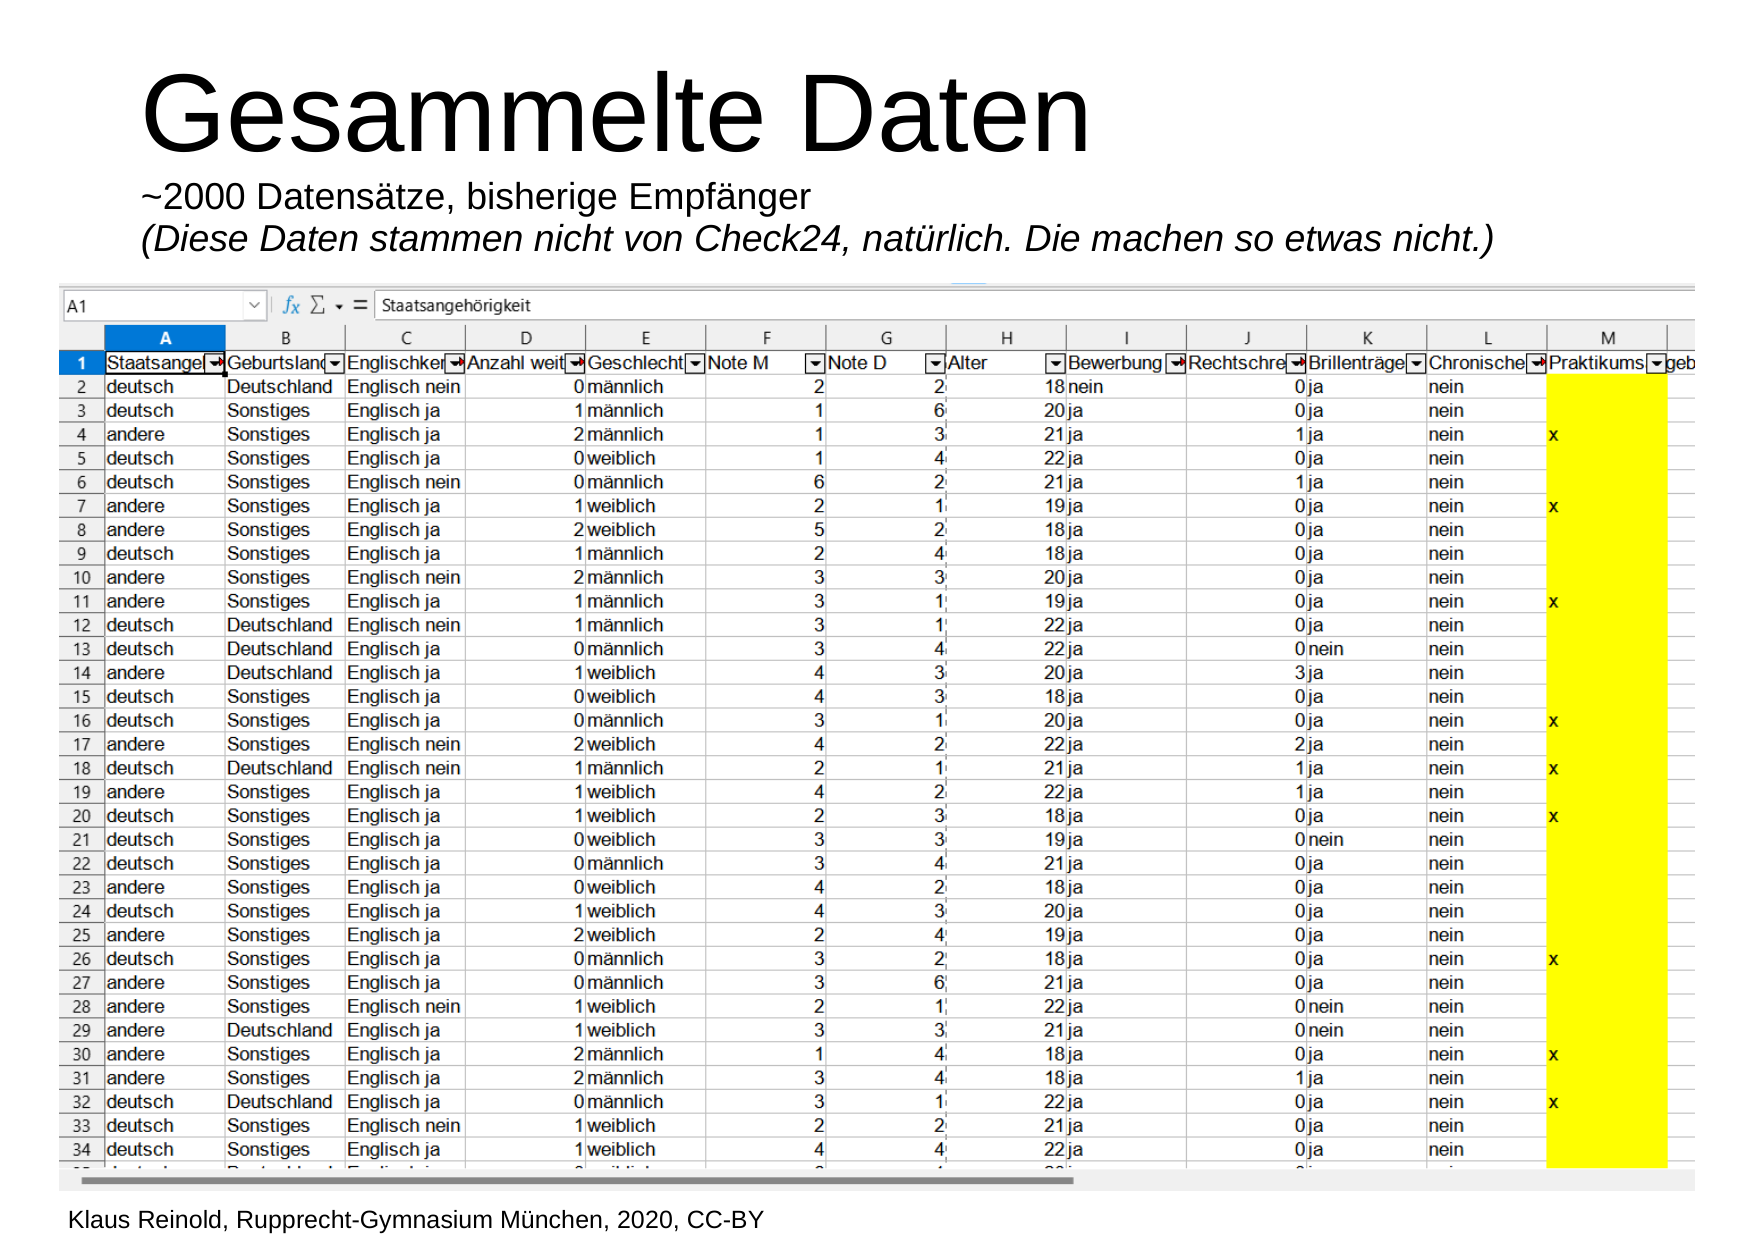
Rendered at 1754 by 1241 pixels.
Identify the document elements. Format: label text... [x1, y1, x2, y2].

picture [59, 283, 1695, 1191]
title Gesammelte Daten ~2000 Datensätze, bisherige Empfänger (Diese Daten stammen nicht von Check24, natürlich. Die machen so etwas nicht.) [140, 51, 1614, 283]
text_box Klaus Reinold, Rupprecht-Gymnasium München, 2020, CC-BY [53, 1198, 1323, 1241]
